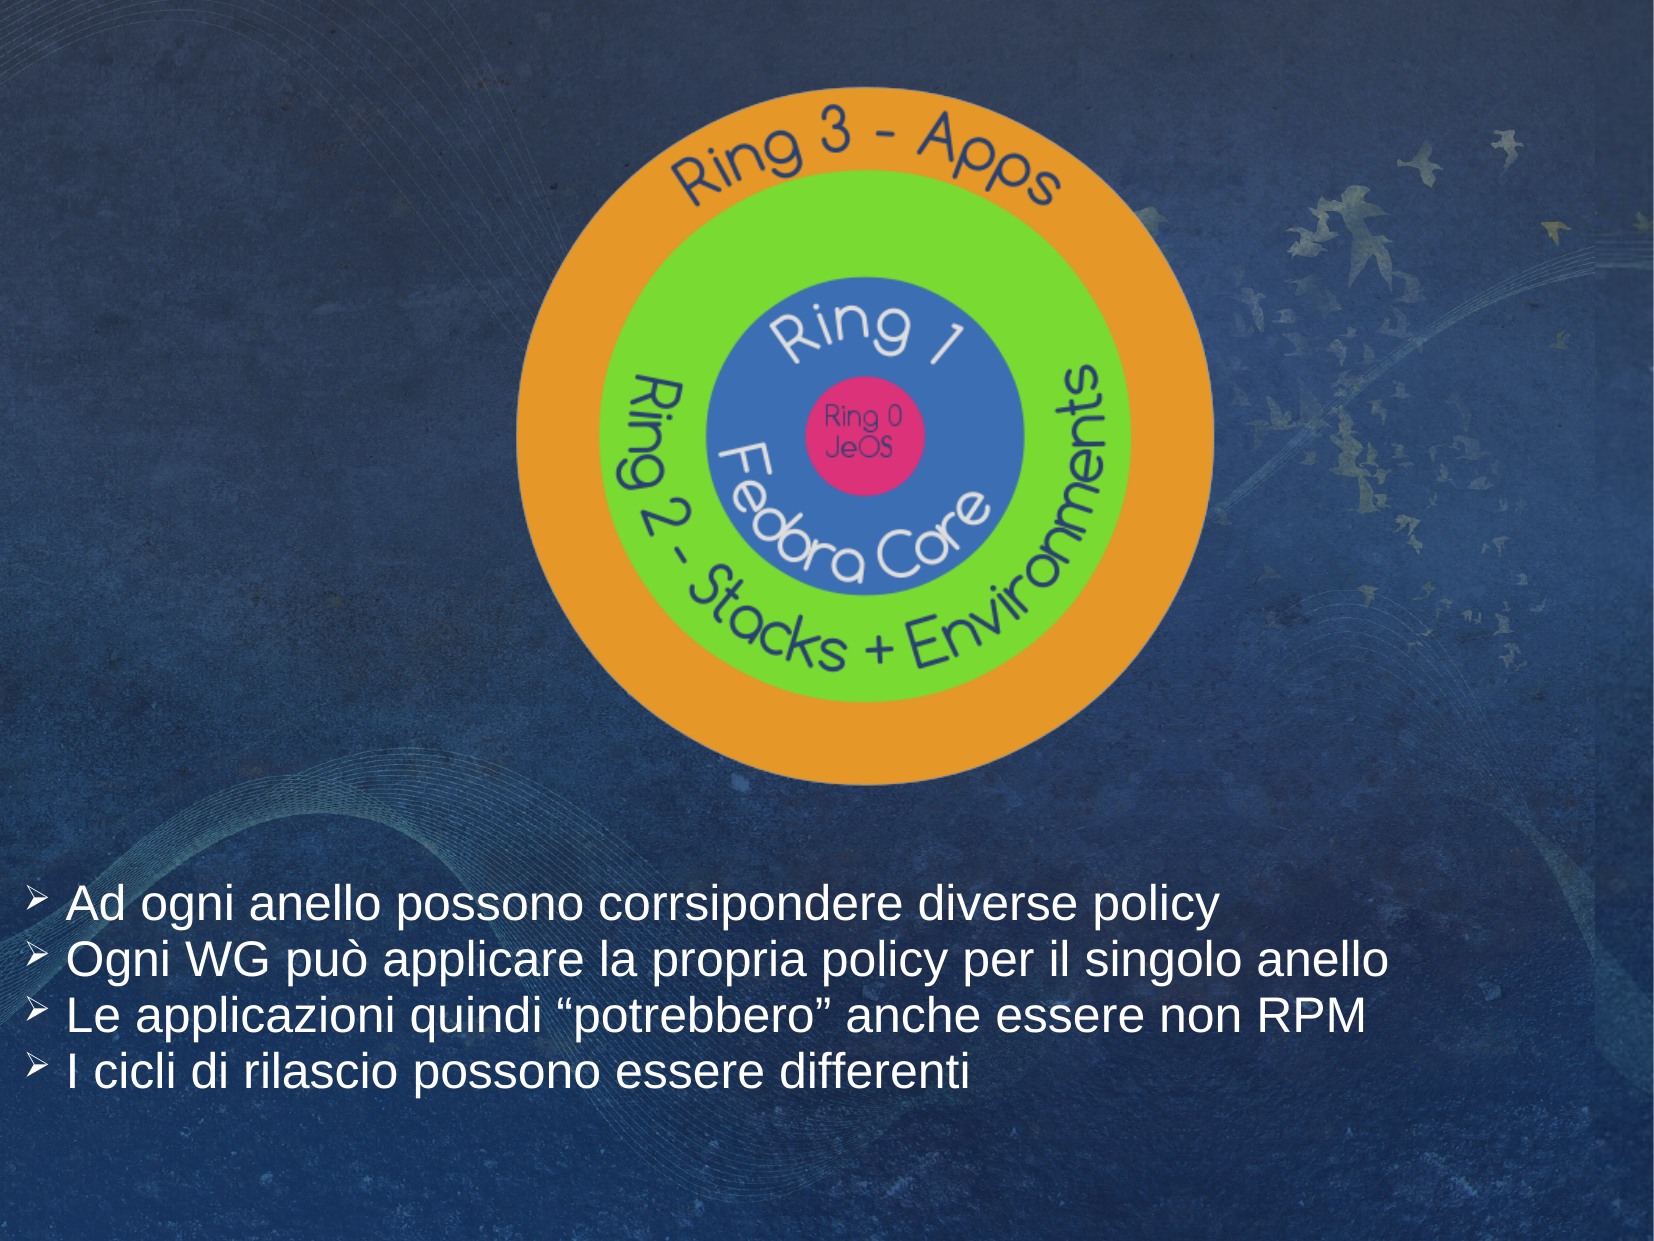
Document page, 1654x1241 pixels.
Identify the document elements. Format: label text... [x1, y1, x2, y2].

picture [0, 0, 1654, 1241]
subtitle Ad ogni anello possono corrsipondere diverse policy Ogni WG può applicare la propria policy per il singolo anello Le applicazioni quindi “potrebbero” anche essere non RPM I cicli di rilascio possono essere differenti [23, 732, 1654, 1157]
